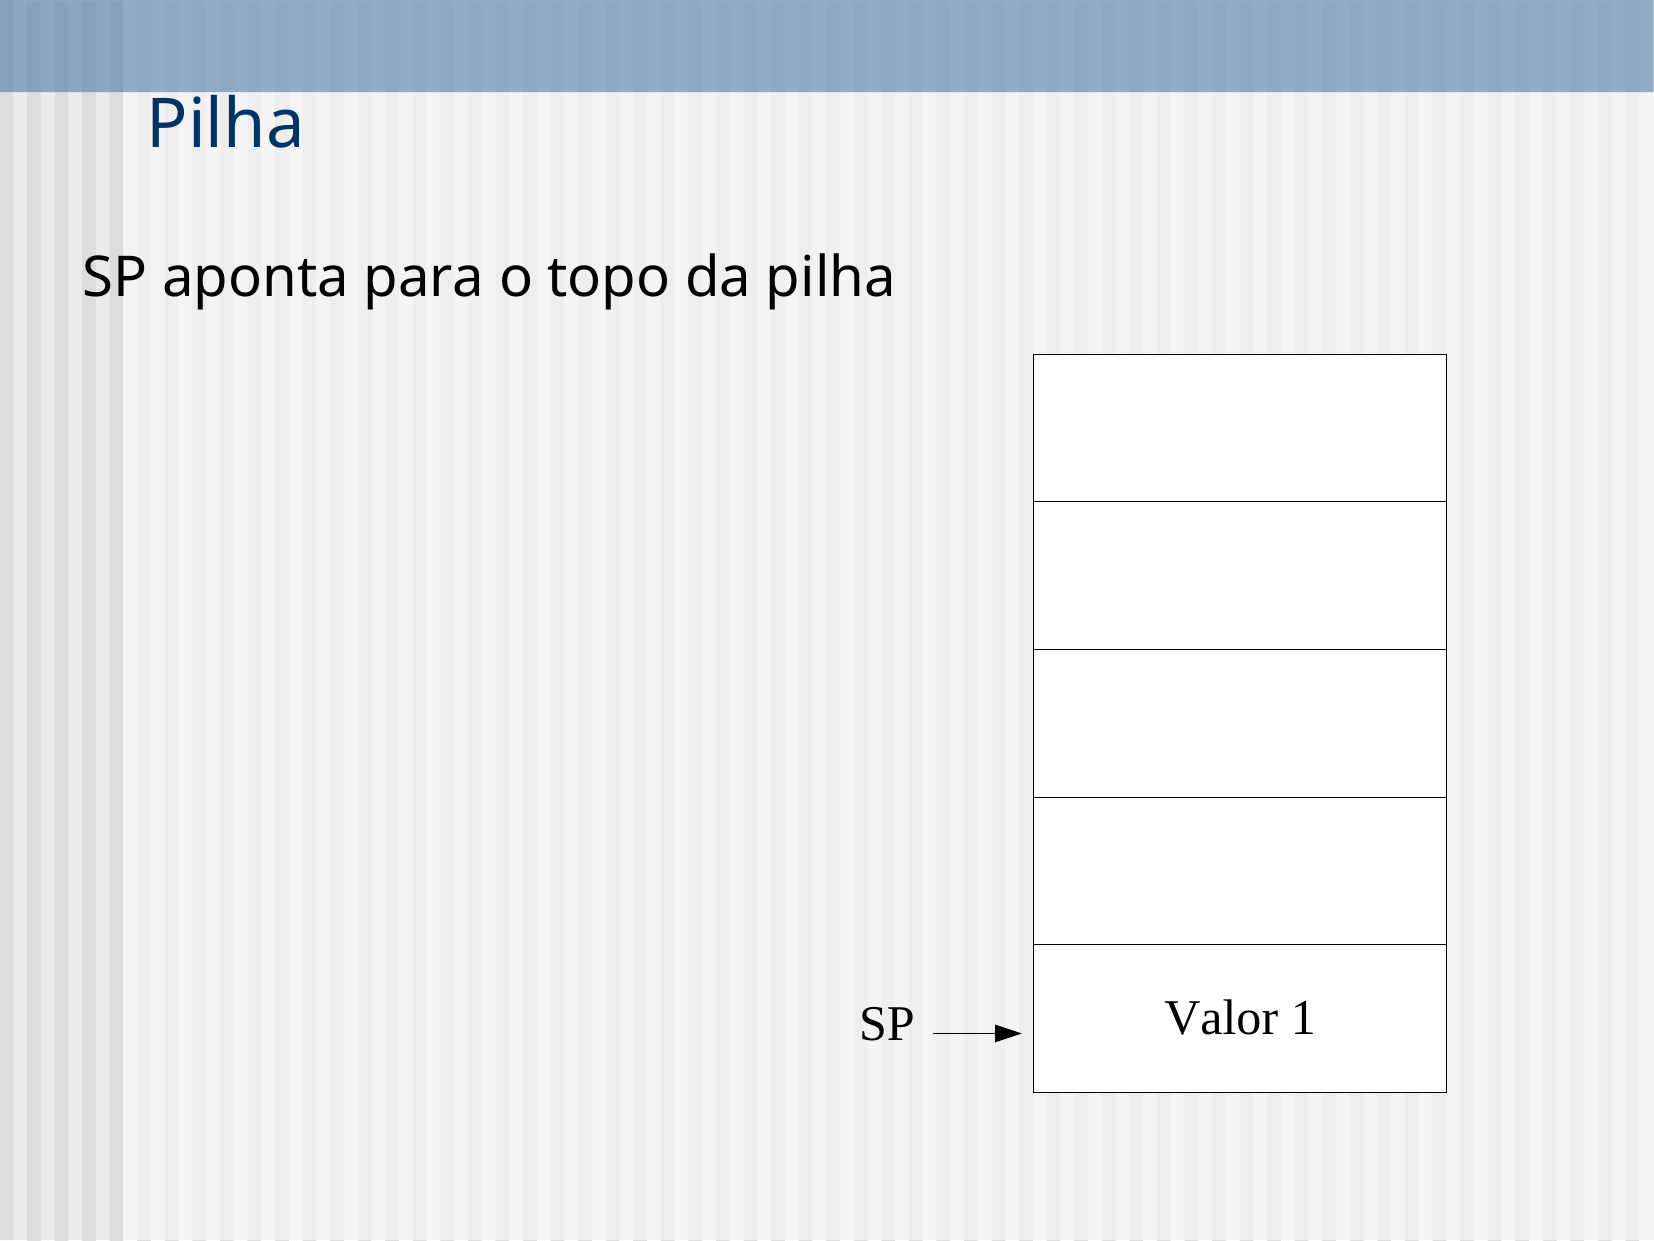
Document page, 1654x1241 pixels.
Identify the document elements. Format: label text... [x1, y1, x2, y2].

list SP aponta para o topo da pilha [82, 236, 1571, 1094]
title Pilha [146, 29, 1536, 212]
